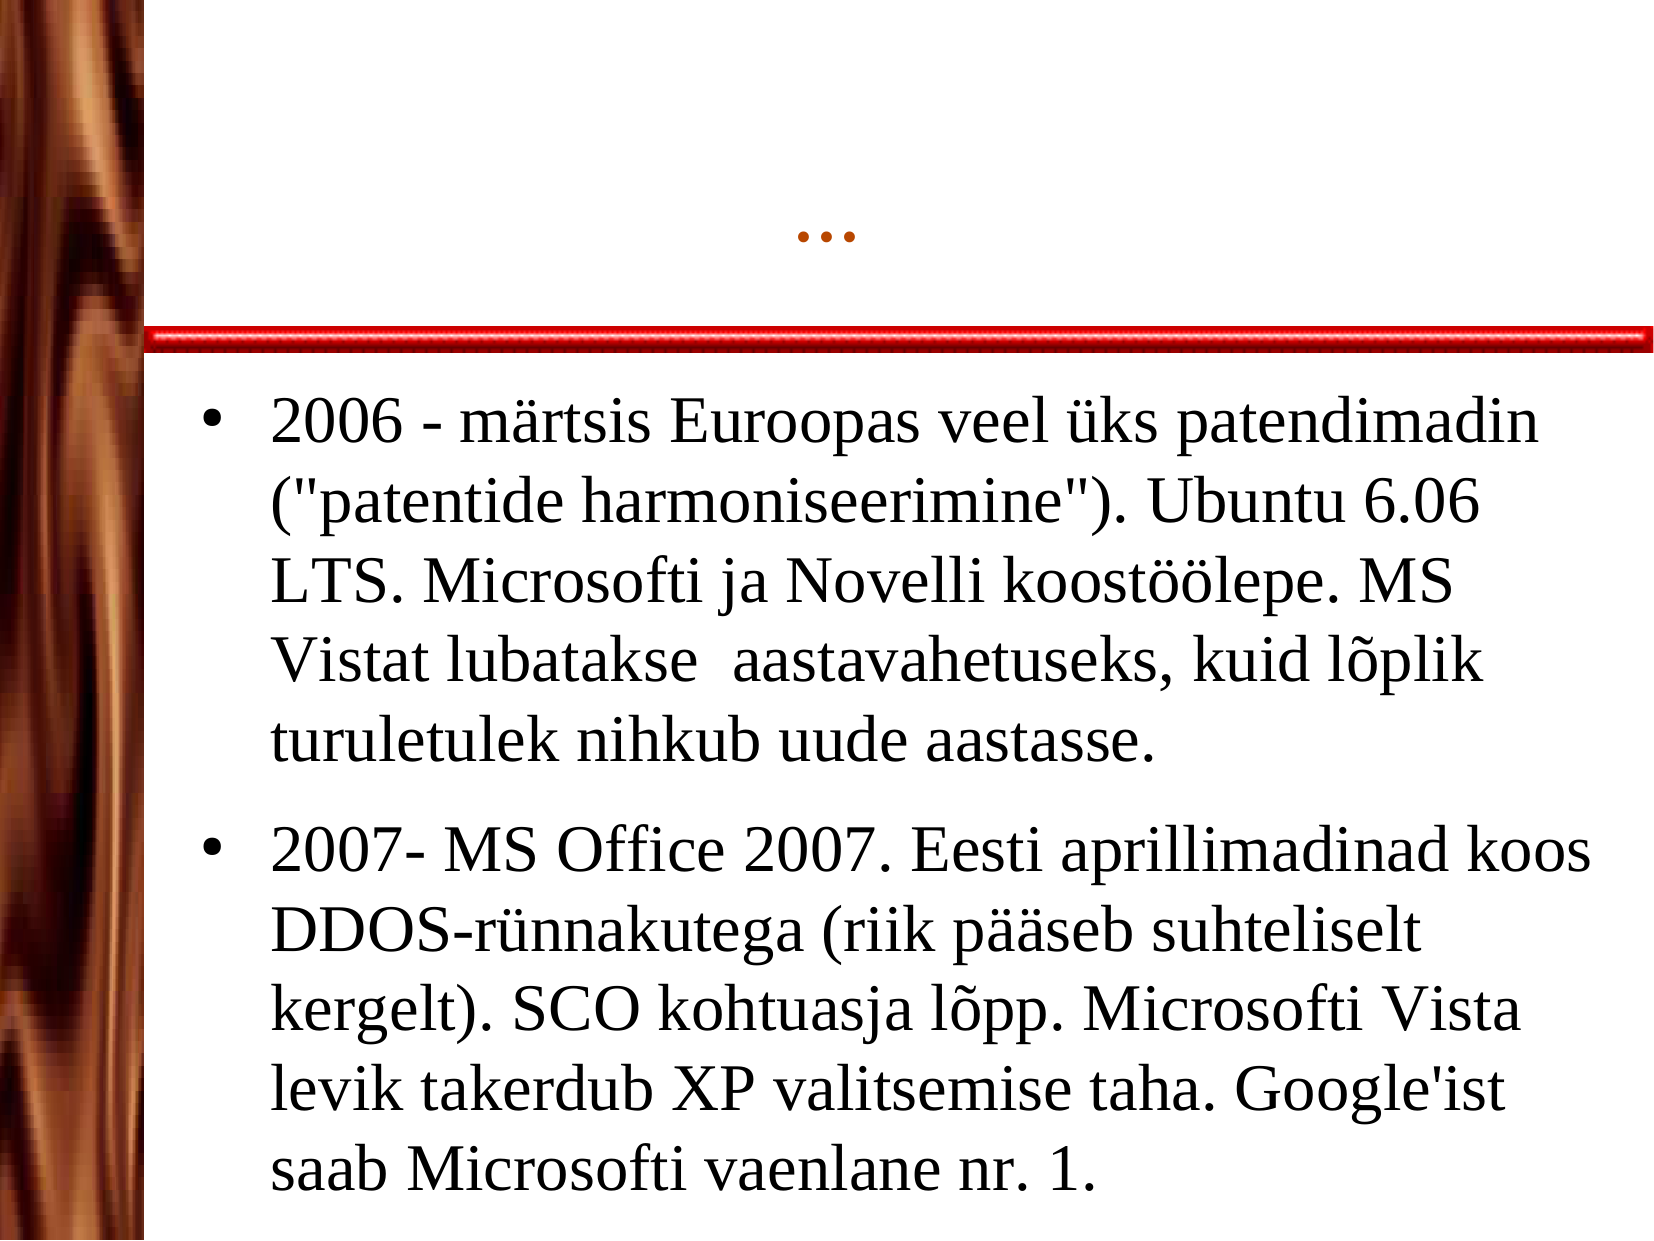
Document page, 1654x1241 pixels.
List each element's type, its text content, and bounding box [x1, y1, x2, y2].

title ... [121, 100, 1533, 312]
list 2006 - märtsis Euroopas veel üks patendimadin ("patentide harmoniseerimine"). Ubuntu 6.06 LTS. Microsofti ja Novelli koostöölepe. MS Vistat lubatakse aastavahetuseks, kuid lõplik turuletulek nihkub uude aastasse. 2007- MS Office 2007. Eesti aprillimadinad koos DDOS-rünnakutega (riik pääseb suhteliselt kergelt). SCO kohtuasja lõpp. Microsofti Vista levik takerdub XP valitsemise taha. Google'ist saab Microsofti vaenlane nr. 1. [188, 376, 1601, 1200]
picture [0, 0, 1654, 1240]
